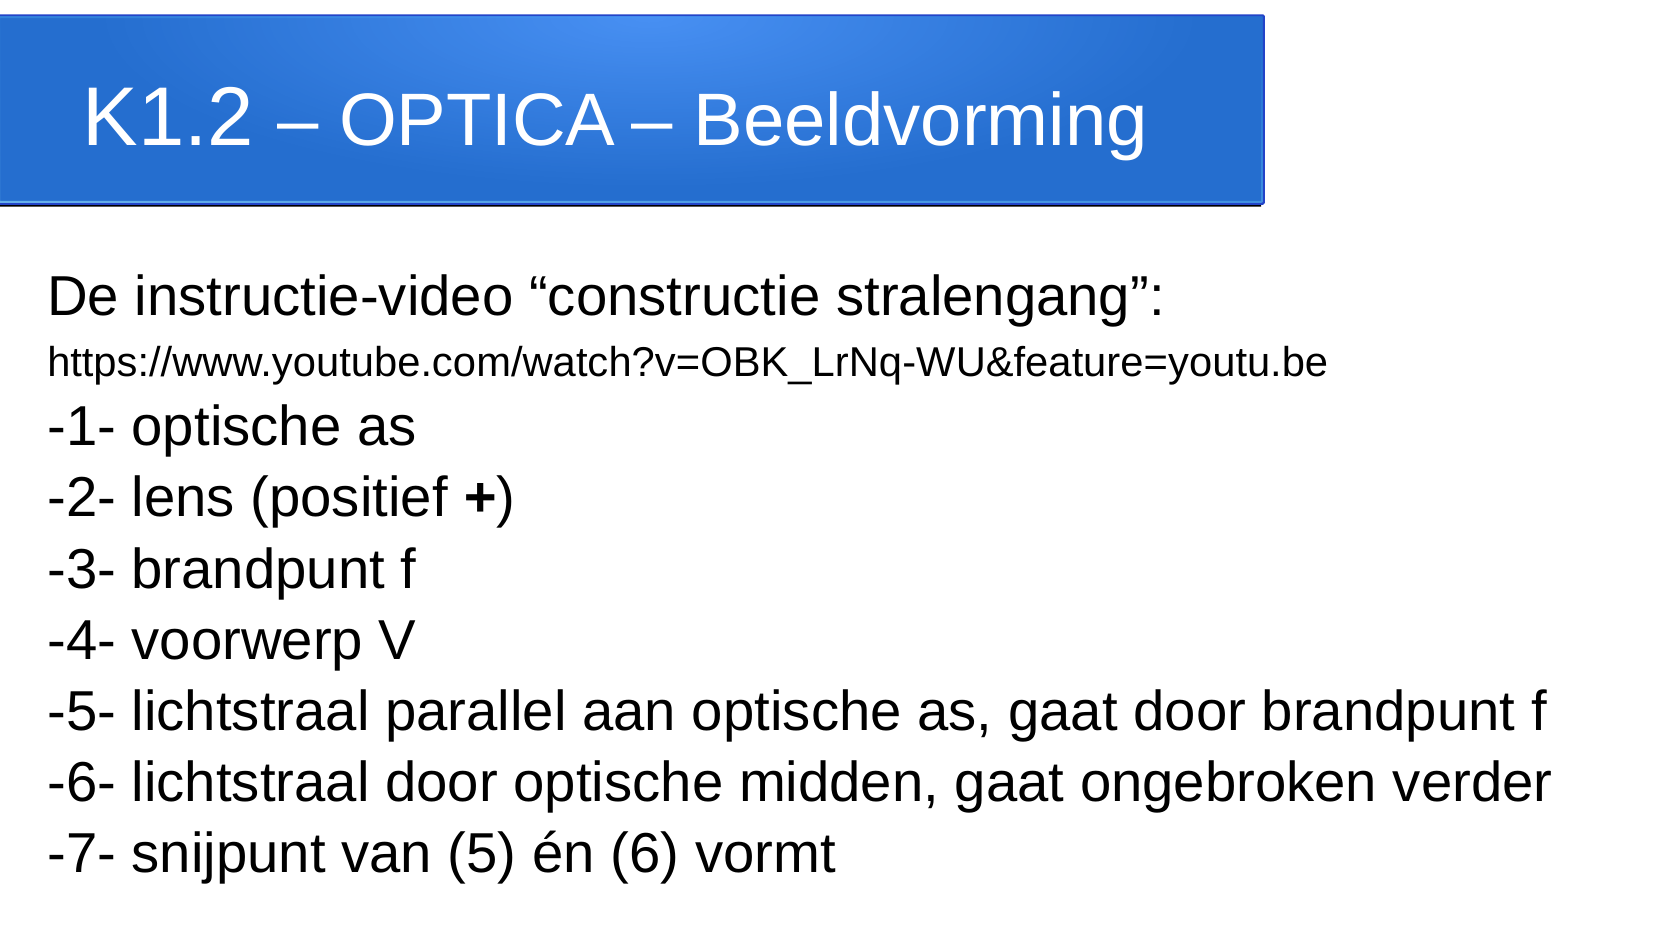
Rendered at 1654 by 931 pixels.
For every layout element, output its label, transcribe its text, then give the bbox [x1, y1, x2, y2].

subtitle De instructie-video “constructie stralengang”: https://www.youtube.com/watch?v=OBK_LrNq-WU&feature=youtu.be -1- optische as -2- lens (positief +) -3- brandpunt f -4- voorwerp V -5- lichtstraal parallel aan optische as, gaat door brandpunt f -6- lichtstraal door optische midden, gaat ongebroken verder -7- snijpunt van (5) én (6) vormt [47, 236, 1607, 922]
title K1.2 – OPTICA – Beeldvorming [82, 35, 1235, 189]
